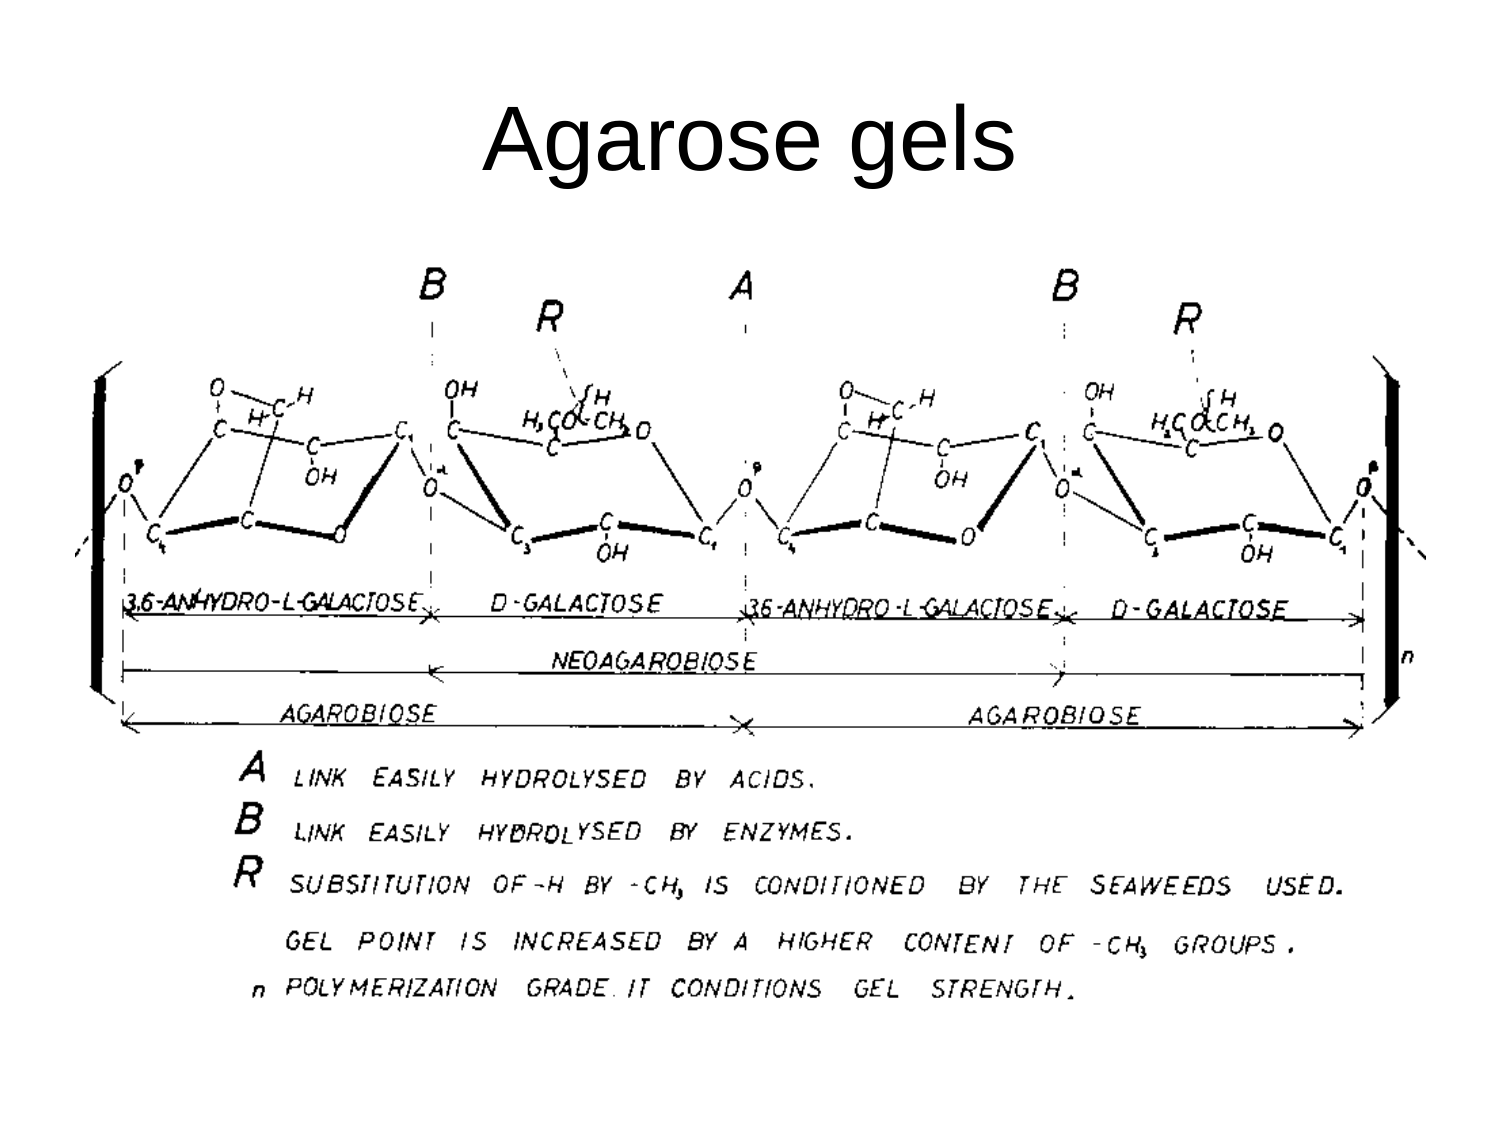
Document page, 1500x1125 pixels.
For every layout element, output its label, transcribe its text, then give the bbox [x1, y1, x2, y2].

title Agarose gels [75, 45, 1426, 233]
picture [75, 262, 1426, 1005]
